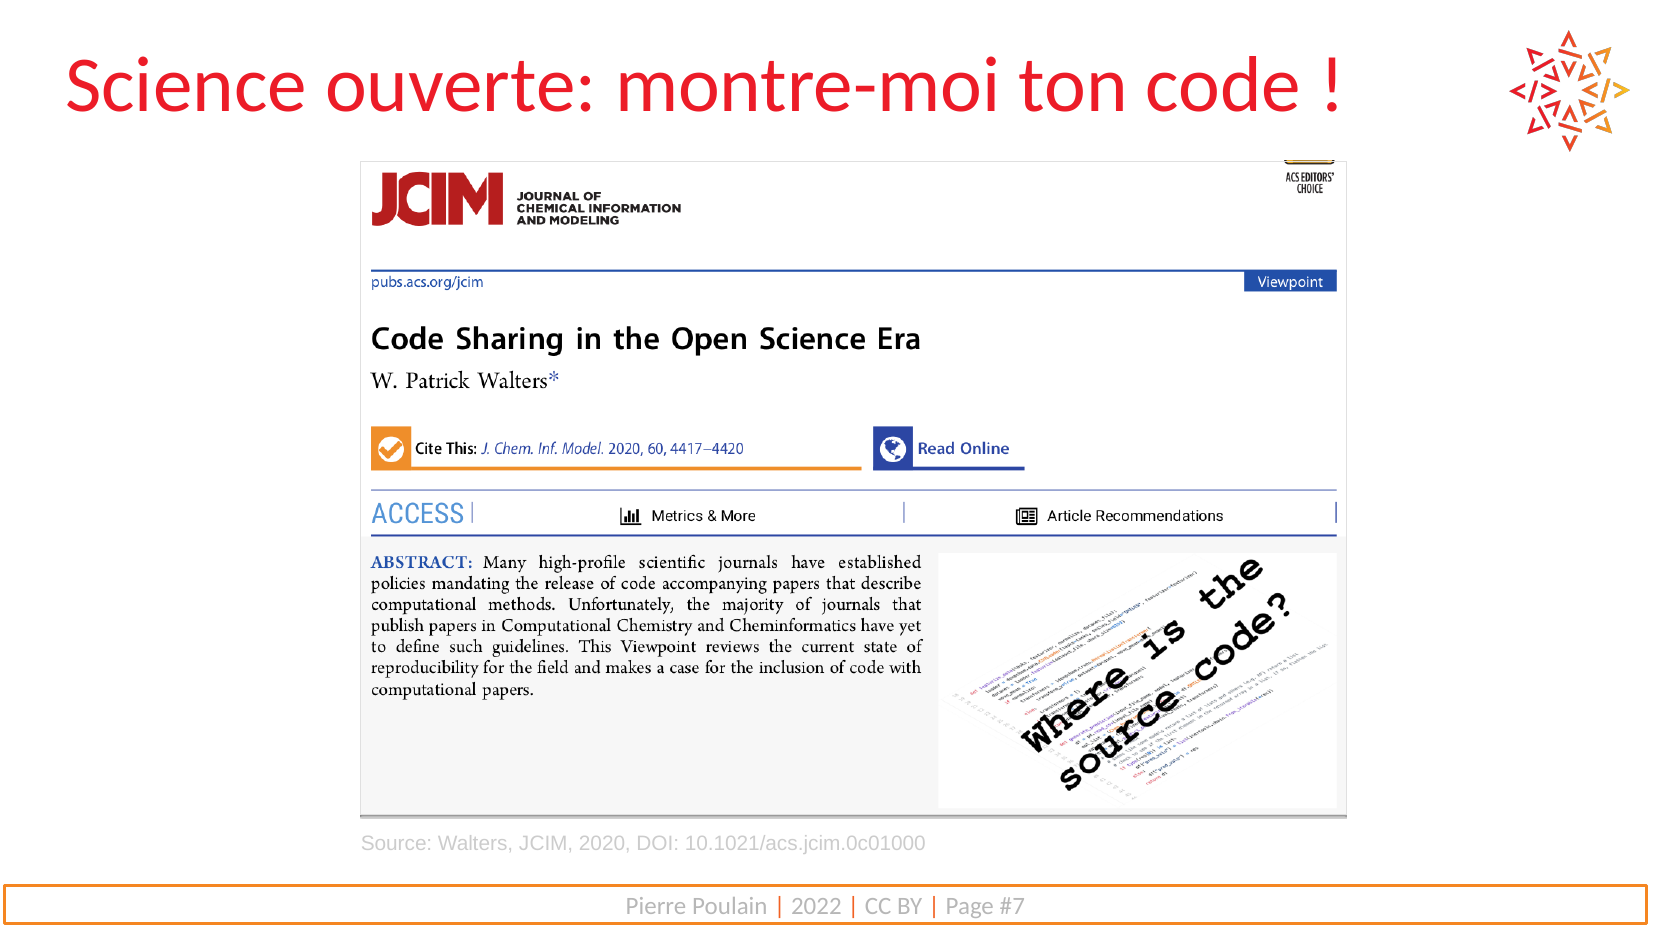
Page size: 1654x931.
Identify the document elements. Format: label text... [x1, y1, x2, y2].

picture [360, 160, 1347, 815]
title Science ouverte: montre-moi ton code ! [64, 13, 1554, 169]
text_box Source: Walters, JCIM, 2020, DOI: 10.1021/acs.jcim.0c01000 [345, 814, 951, 871]
picture [1554, 30, 1630, 152]
